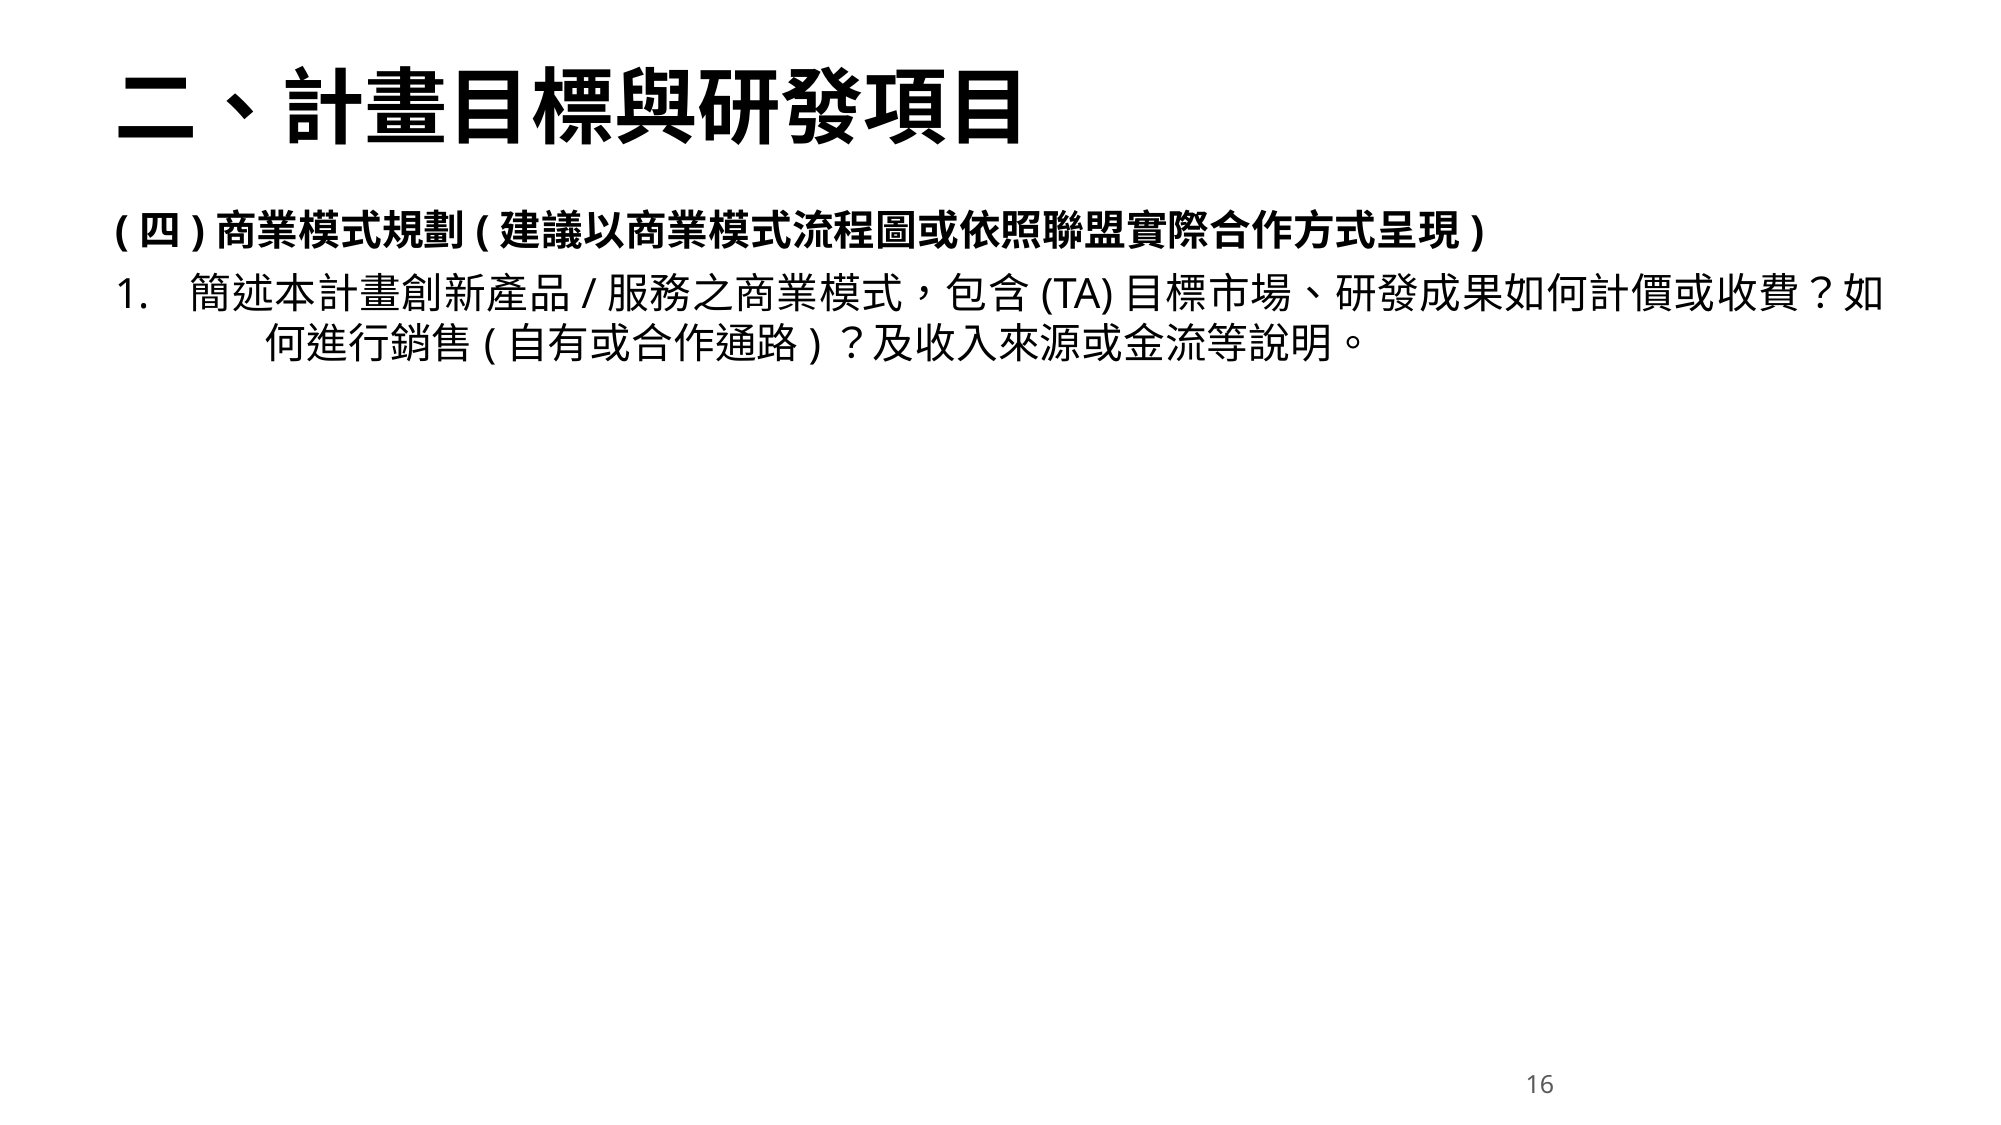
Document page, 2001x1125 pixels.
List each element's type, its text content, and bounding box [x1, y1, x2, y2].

title 二、計畫目標與研發項目 [99, 56, 1900, 166]
text_box (四)商業模式規劃(建議以商業模式流程圖或依照聯盟實際合作方式呈現) 簡述本計畫創新產品/服務之商業模式，包含(TA)目標市場、研發成果如何計價或收費？如何進行銷售(自有或合作通路)？及收入來源或金流等說明。 [99, 196, 1900, 994]
text_box 16 [1510, 1061, 1961, 1097]
